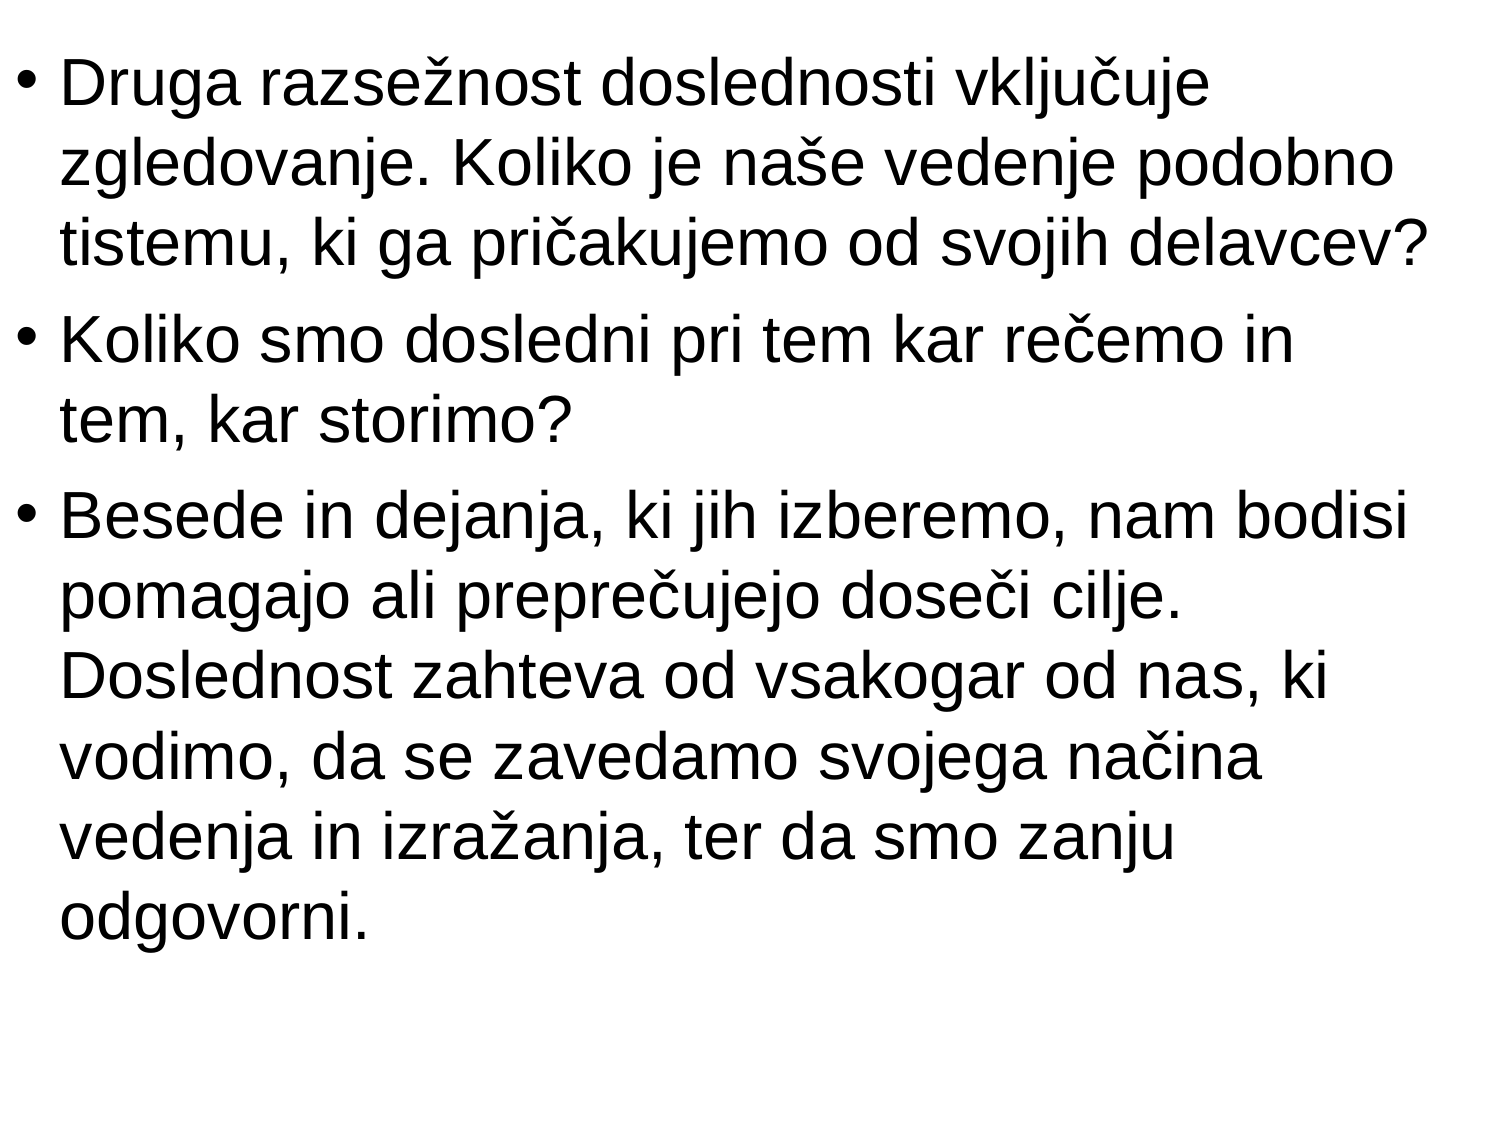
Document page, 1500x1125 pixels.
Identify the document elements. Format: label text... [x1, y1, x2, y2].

list Druga razsežnost doslednosti vključuje zgledovanje. Koliko je naše vedenje podobno tistemu, ki ga pričakujemo od svojih delavcev? Koliko smo dosledni pri tem kar rečemo in tem, kar storimo? Besede in dejanja, ki jih izberemo, nam bodisi pomagajo ali preprečujejo doseči cilje. Doslednost zahteva od vsakogar od nas, ki vodimo, da se zavedamo svojega načina vedenja in izražanja, ter da smo zanju odgovorni. [0, 30, 1459, 1125]
